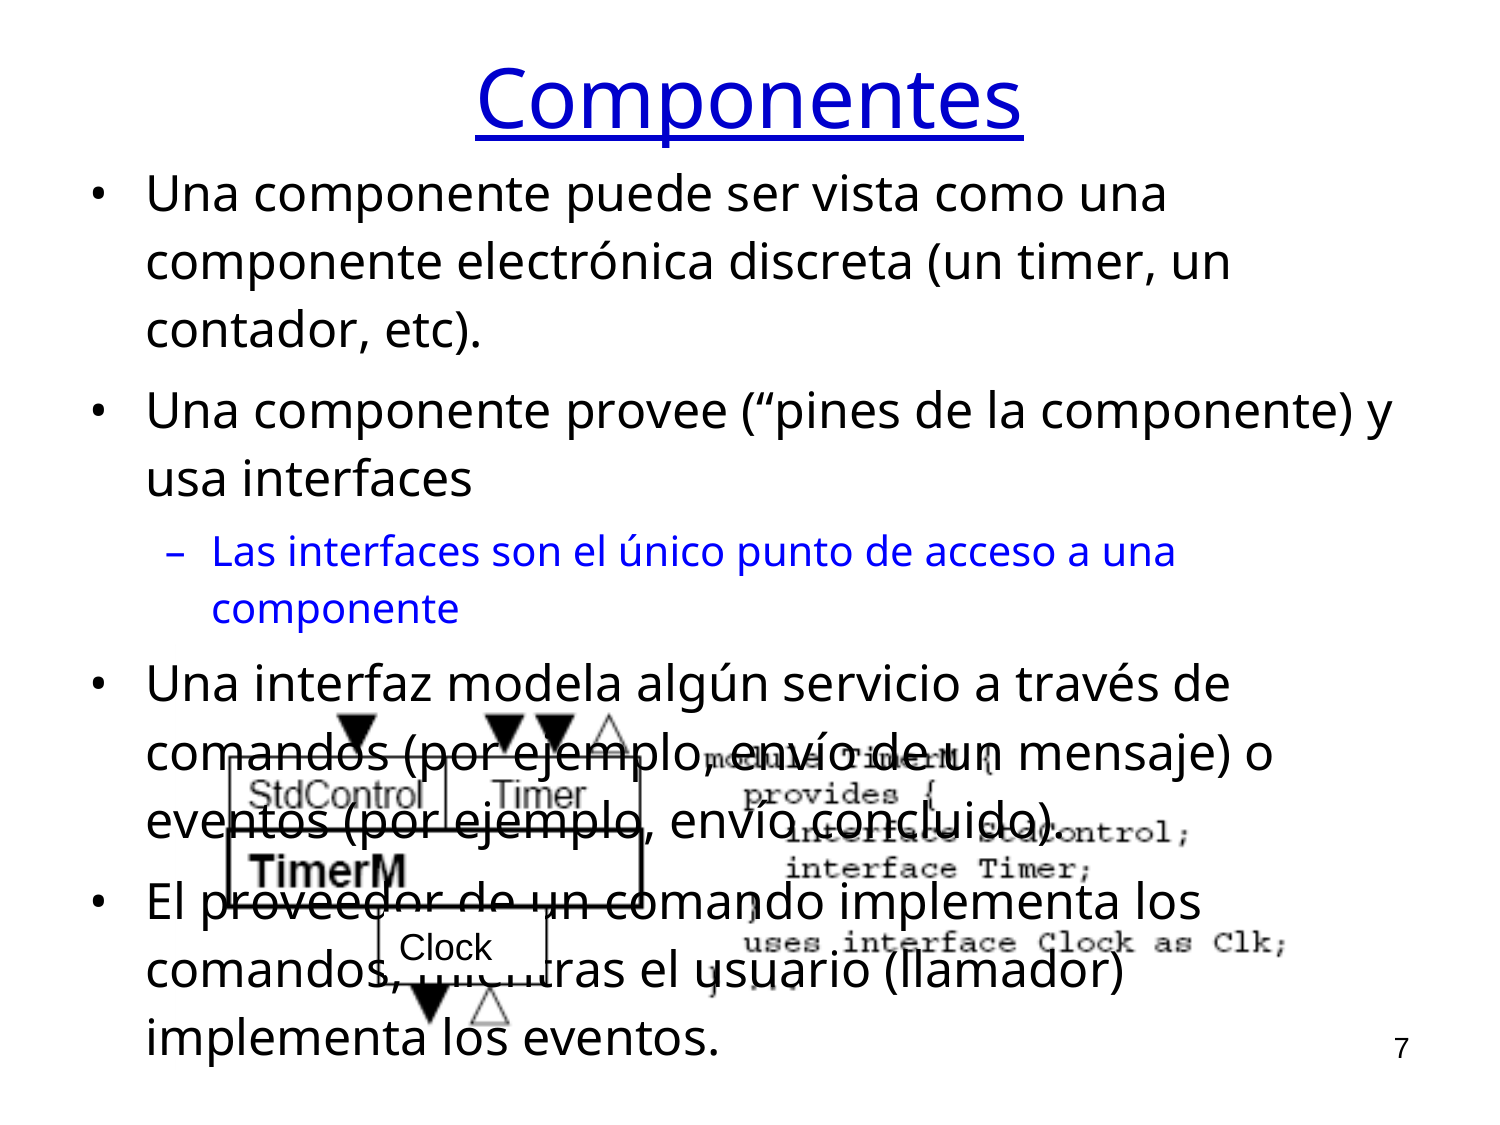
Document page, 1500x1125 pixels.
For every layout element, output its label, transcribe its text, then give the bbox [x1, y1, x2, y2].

text_box Clock [384, 911, 545, 976]
title Componentes [74, 30, 1425, 149]
list Una componente puede ser vista como una componente electrónica discreta (un timer, un contador, etc). Una componente provee (“pines de la componente) y usa interfaces Las interfaces son el único punto de acceso a una componente Una interfaz modela algún servicio a través de comandos (por ejemplo, envío de un mensaje) o eventos (por ejemplo, envío concluido). El proveedor de un comando implementa los comandos, mientras el usuario (llamador) implementa los eventos. [74, 149, 1425, 1088]
